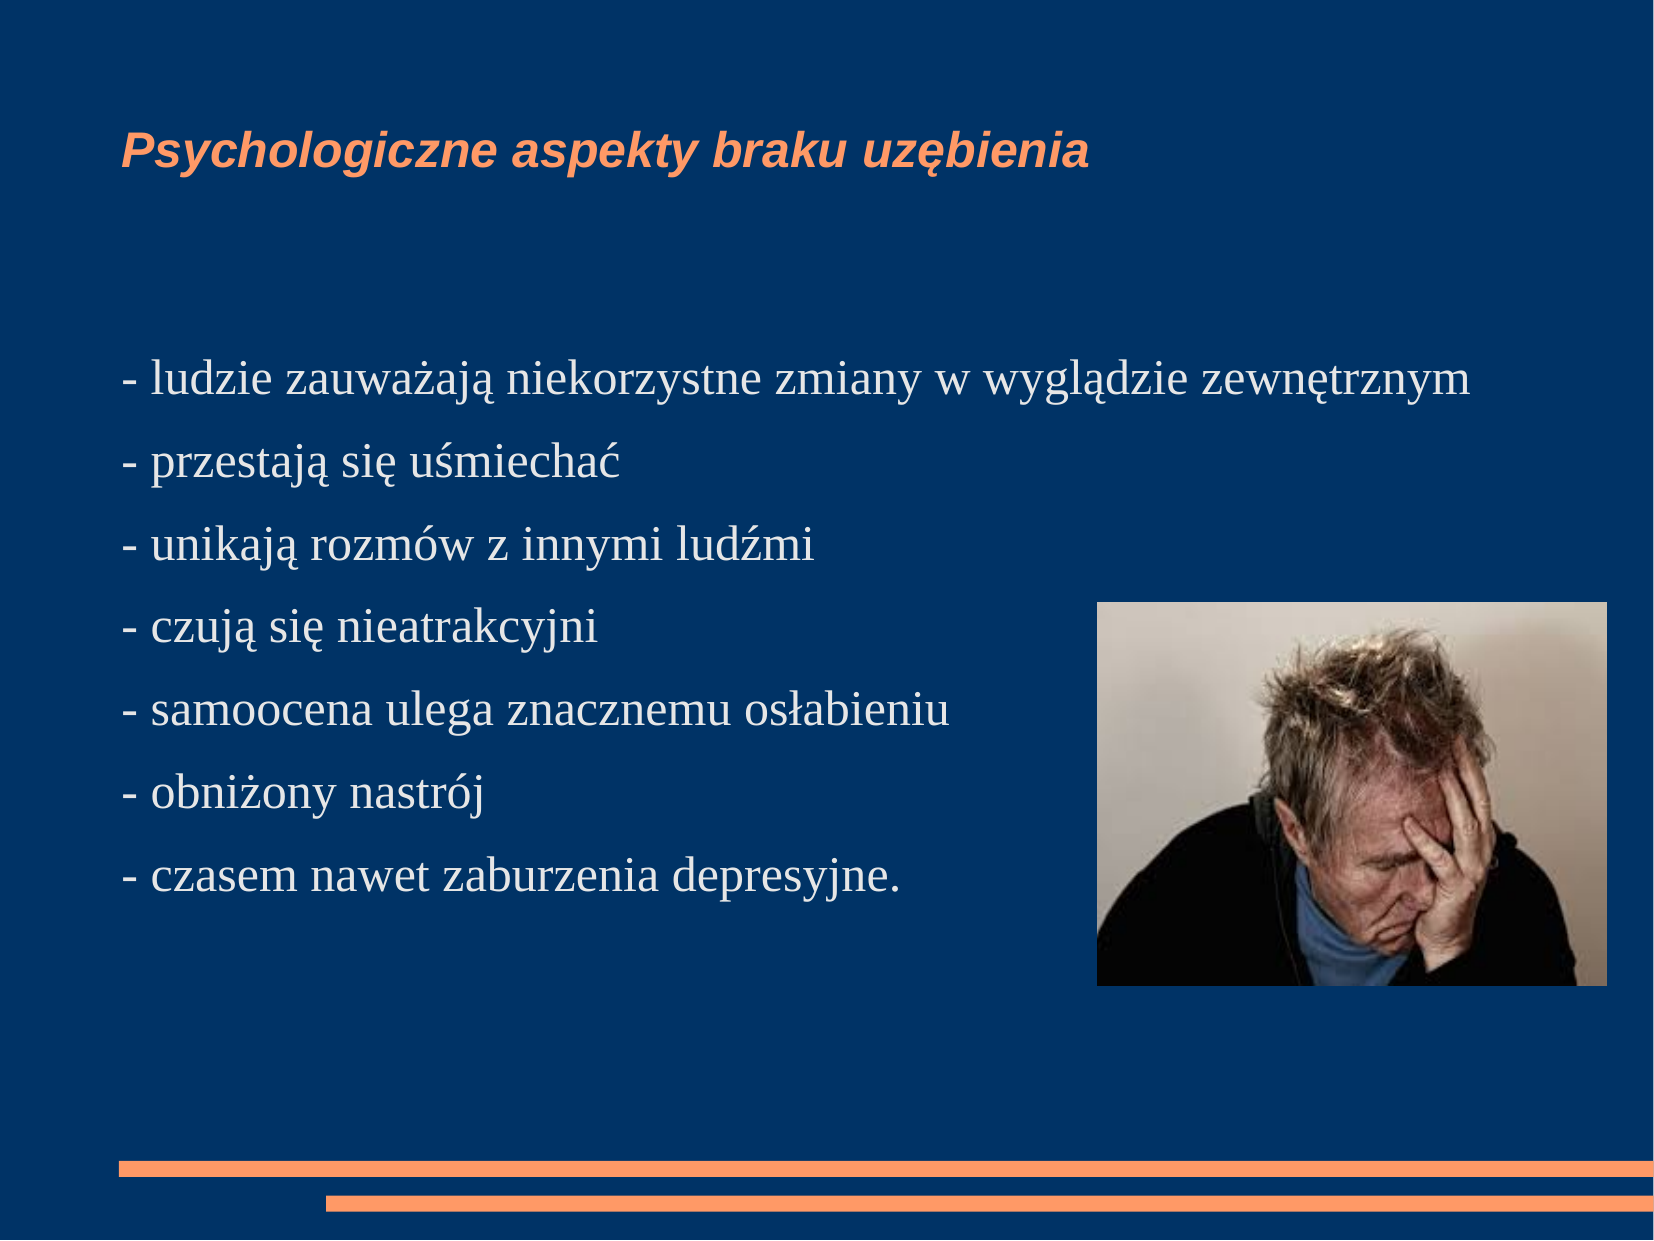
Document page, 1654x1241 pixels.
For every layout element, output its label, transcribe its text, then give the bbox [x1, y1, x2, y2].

title Psychologiczne aspekty braku uzębienia [121, 46, 1534, 254]
picture [1097, 602, 1607, 986]
list - ludzie zauważają niekorzystne zmiany w wyglądzie zewnętrznym - przestają się uśmiechać - unikają rozmów z innymi ludźmi - czują się nieatrakcyjni - samoocena ulega znacznemu osłabieniu - obniżony nastrój - czasem nawet zaburzenia depresyjne. [121, 322, 1561, 1132]
